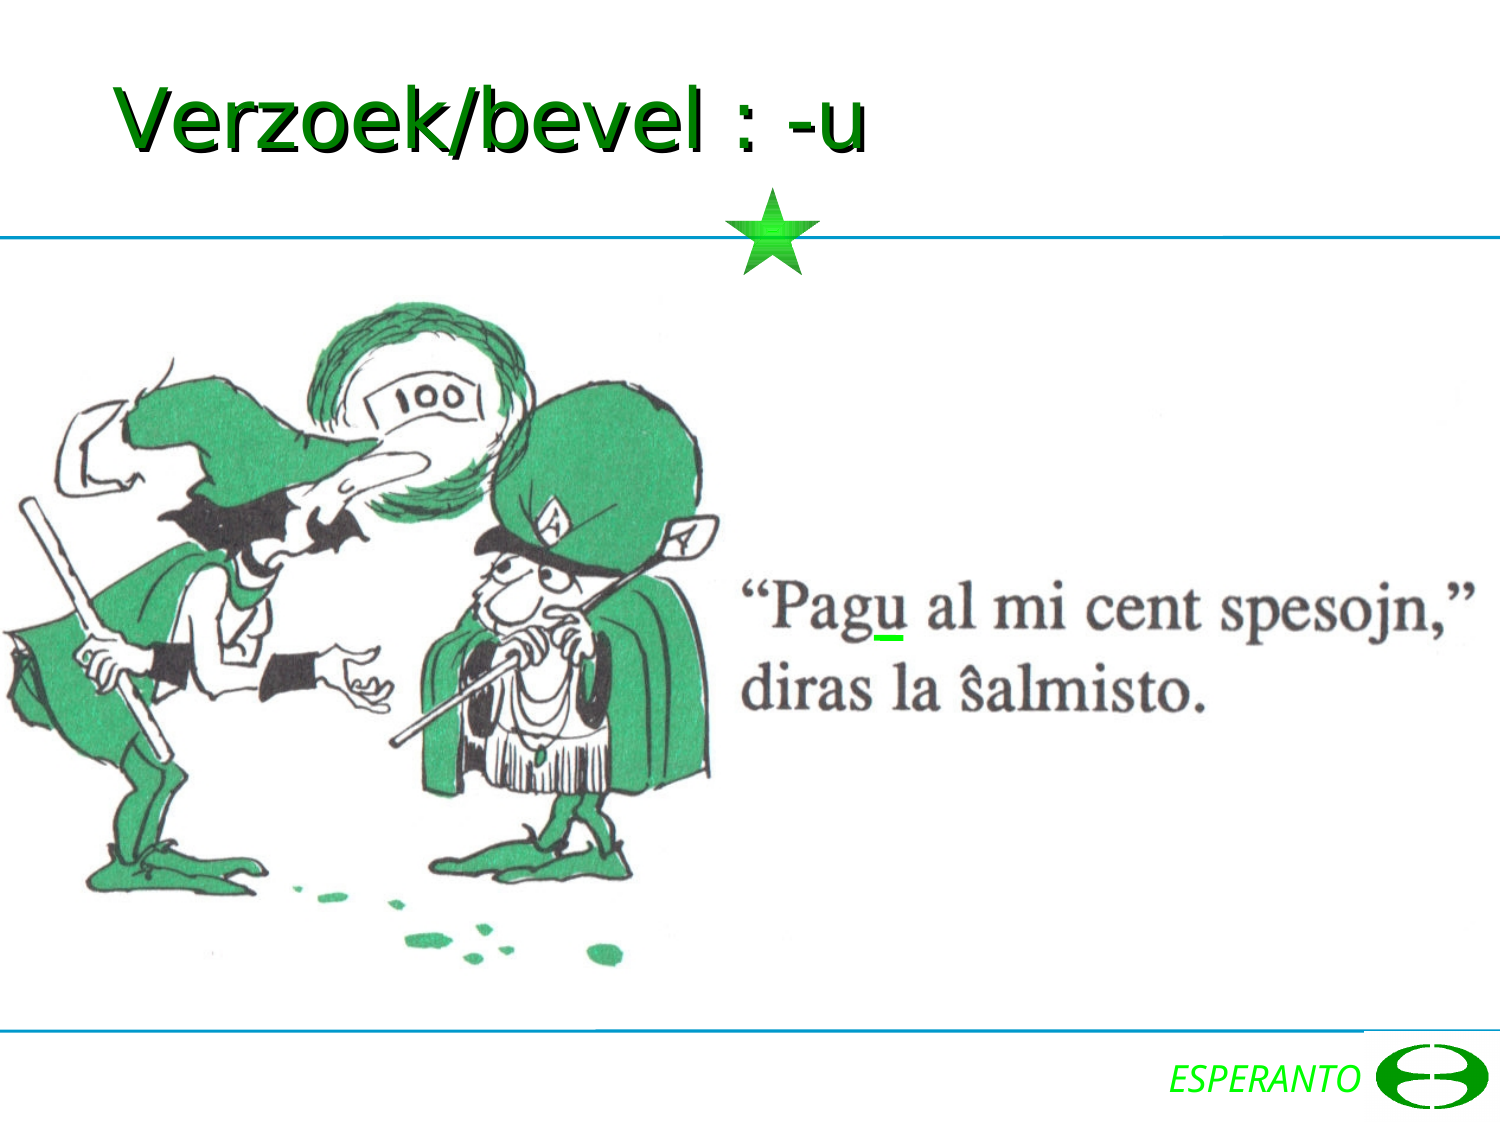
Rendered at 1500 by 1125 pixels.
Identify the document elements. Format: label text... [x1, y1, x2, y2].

picture [0, 295, 1477, 976]
title Verzoek/bevel : -u [112, 5, 1448, 245]
picture [1364, 1032, 1500, 1122]
